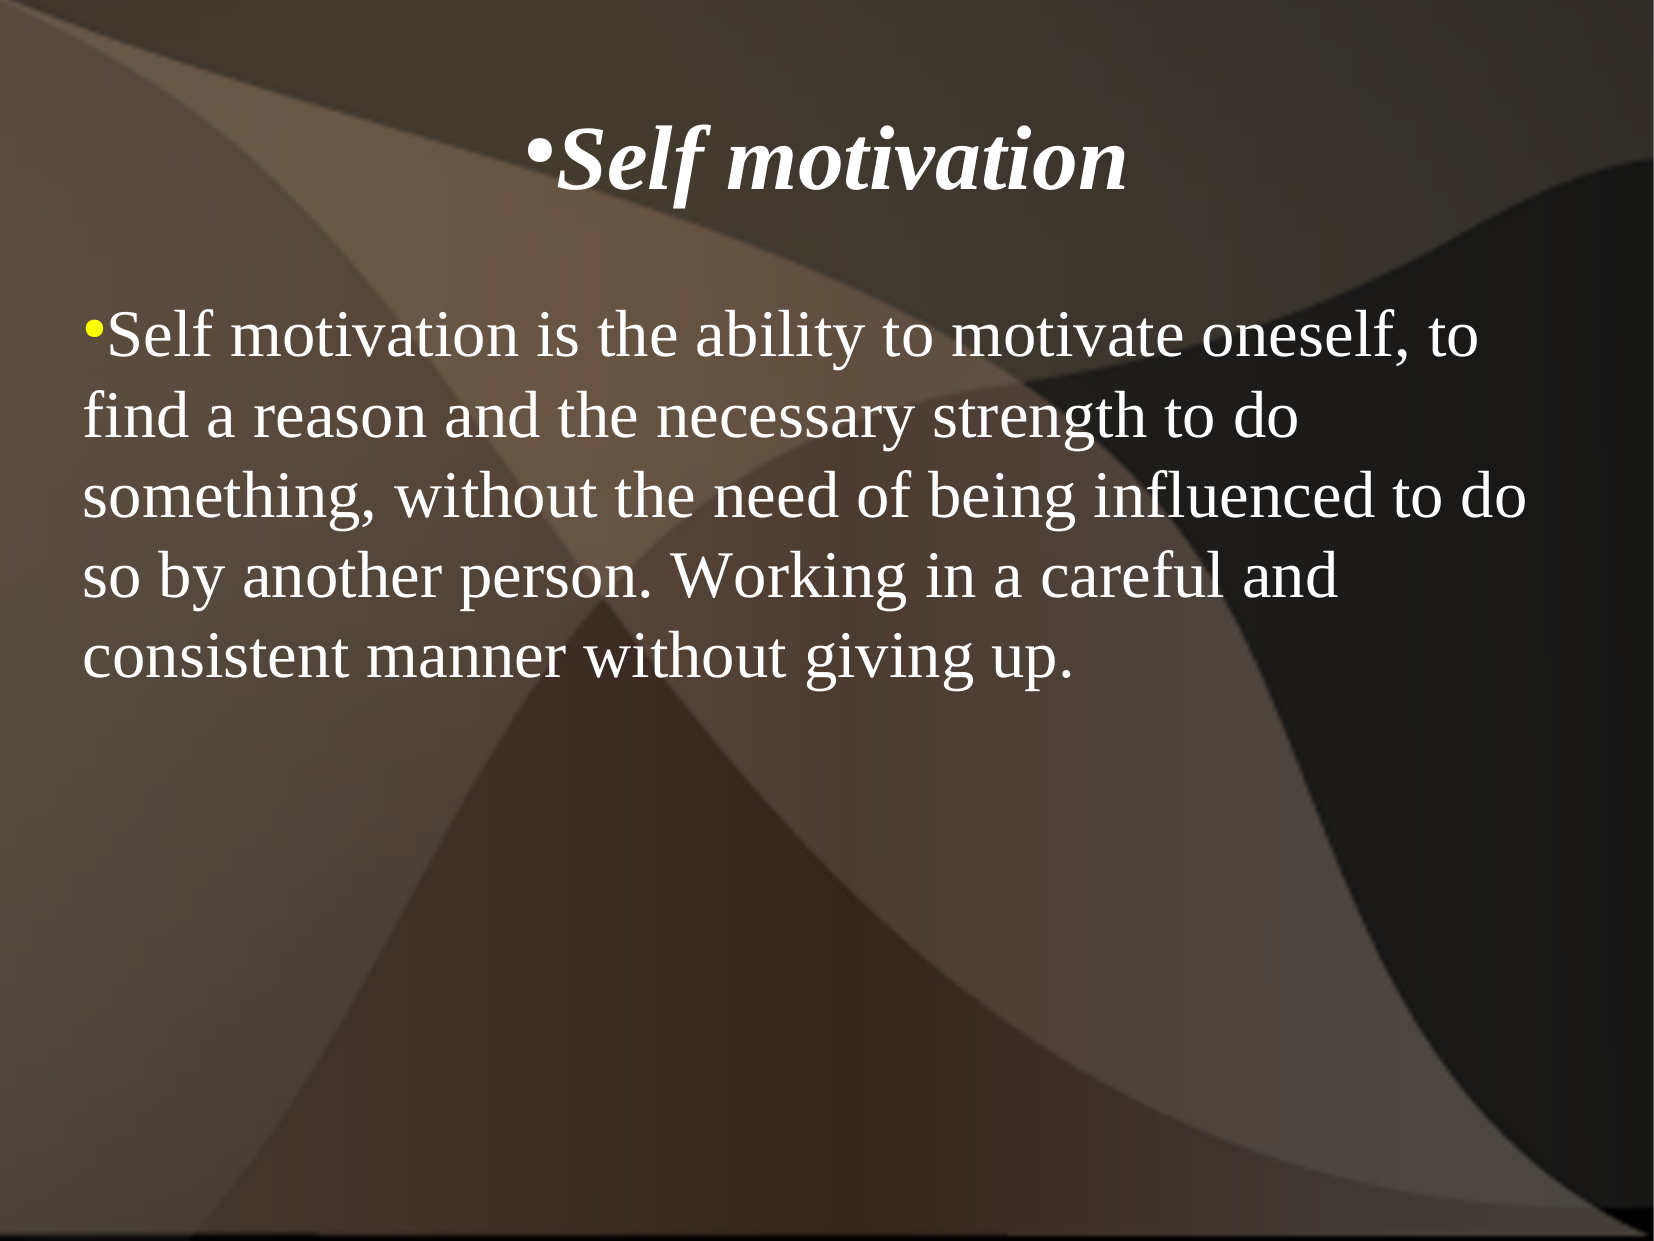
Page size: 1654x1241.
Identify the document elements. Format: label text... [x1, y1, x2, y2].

list Self motivation is the ability to motivate oneself, to find a reason and the necessary strength to do something, without the need of being influenced to do so by another person. Working in a careful and consistent manner without giving up. [82, 290, 1571, 1094]
title Self motivation [82, 56, 1571, 250]
